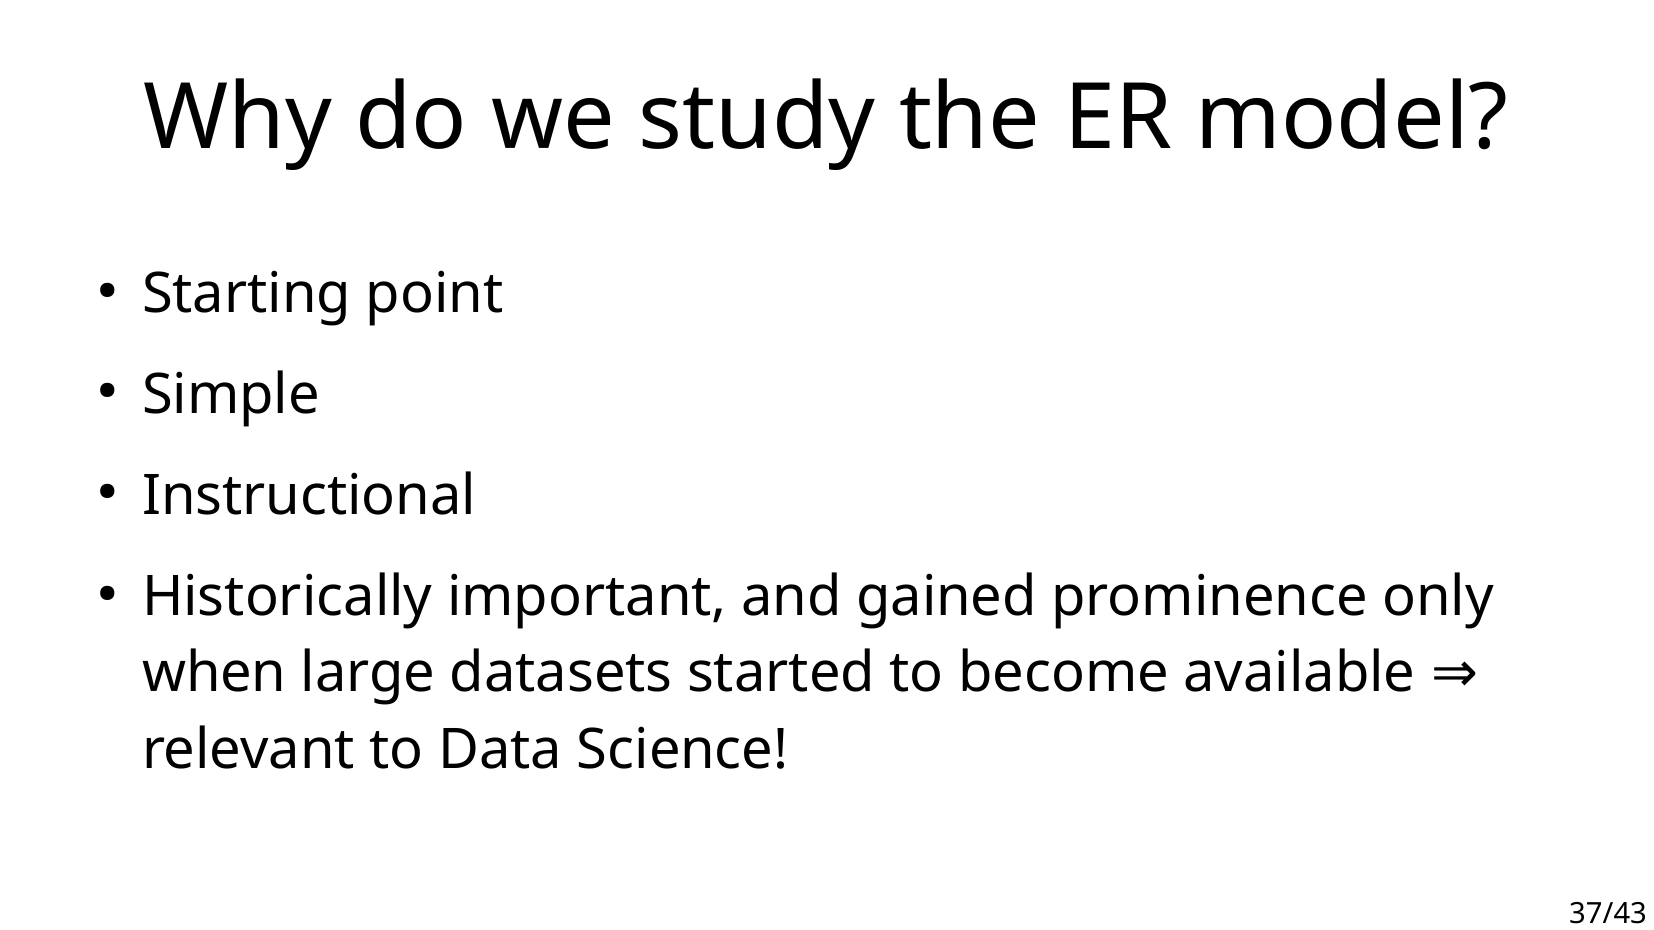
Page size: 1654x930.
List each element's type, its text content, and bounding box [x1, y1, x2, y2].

title Why do we study the ER model? [82, 1, 1571, 225]
list Starting point Simple Instructional Historically important, and gained prominence only when large datasets started to become available ⇒ relevant to Data Science! [82, 252, 1571, 793]
